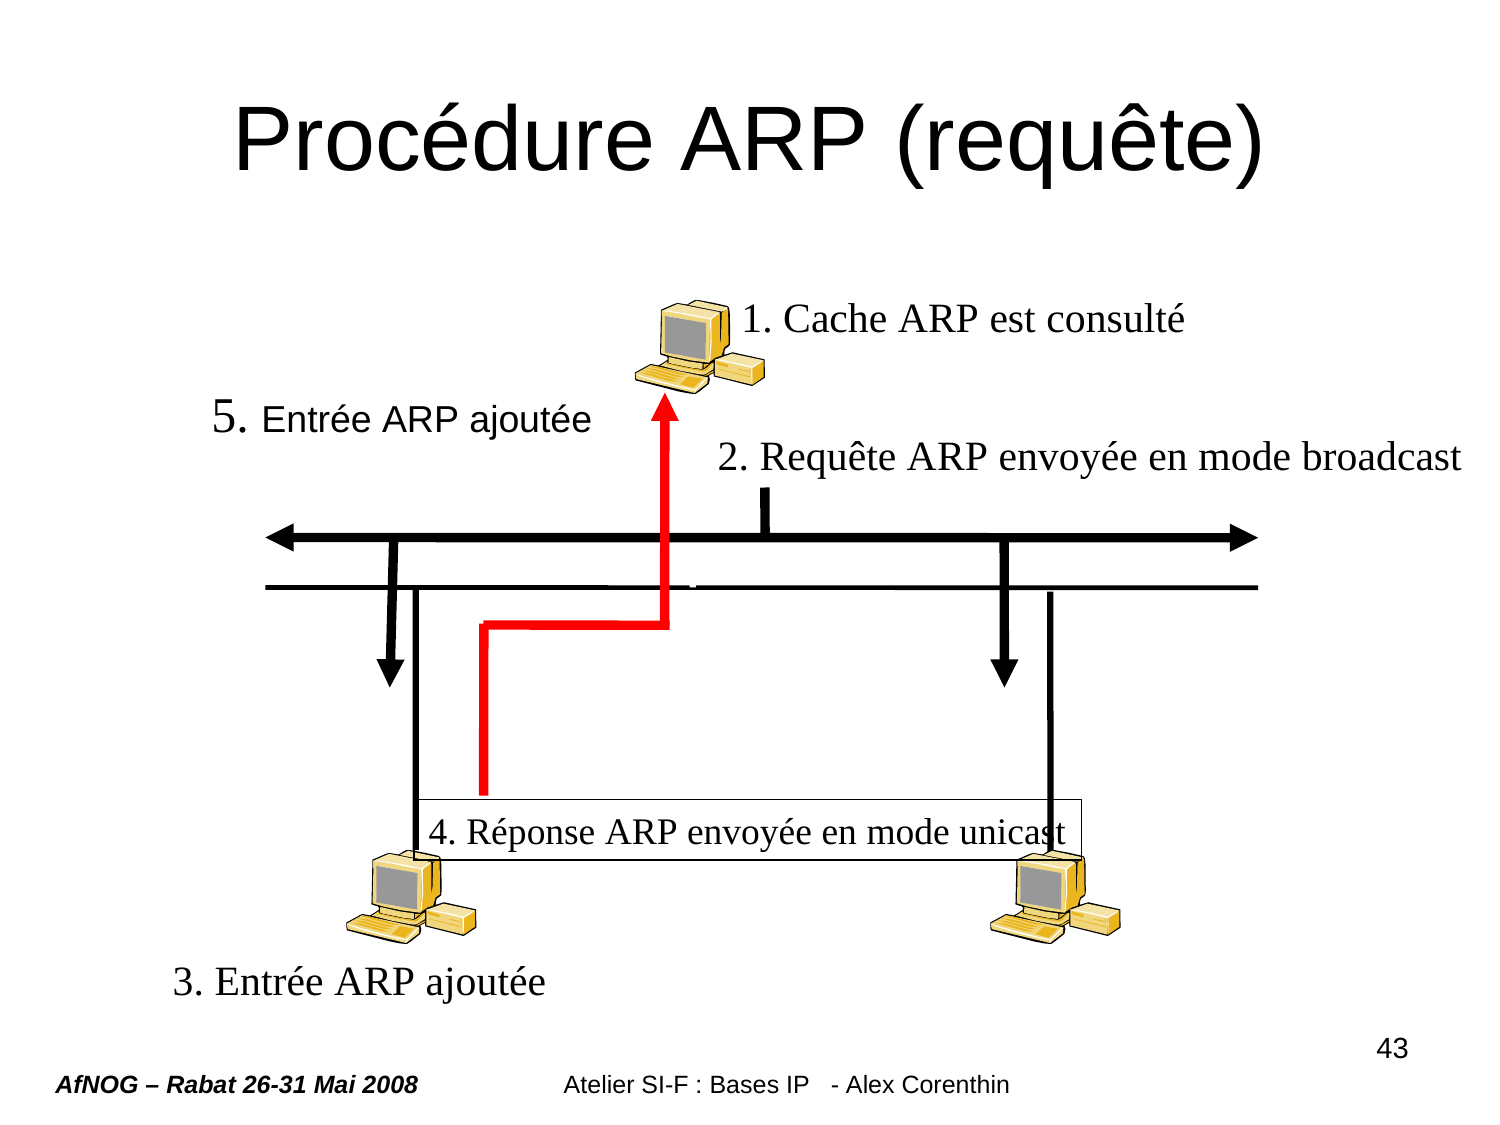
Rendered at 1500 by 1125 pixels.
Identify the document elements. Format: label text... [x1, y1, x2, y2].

text_box 3. Entrée ARP ajoutée [158, 945, 562, 1012]
text_box [346, 849, 477, 945]
text_box 1. Cache ARP est consulté [726, 283, 1201, 349]
title Procédure ARP (requête)‏ [75, 45, 1426, 233]
text_box 5. Entrée ARP ajoutée [196, 374, 608, 451]
text_box 2. Requête ARP envoyée en mode broadcast [702, 420, 1478, 487]
text_box 4. Réponse ARP envoyée en mode unicast [413, 799, 1082, 860]
text_box [634, 299, 765, 395]
text_box [990, 855, 1121, 945]
